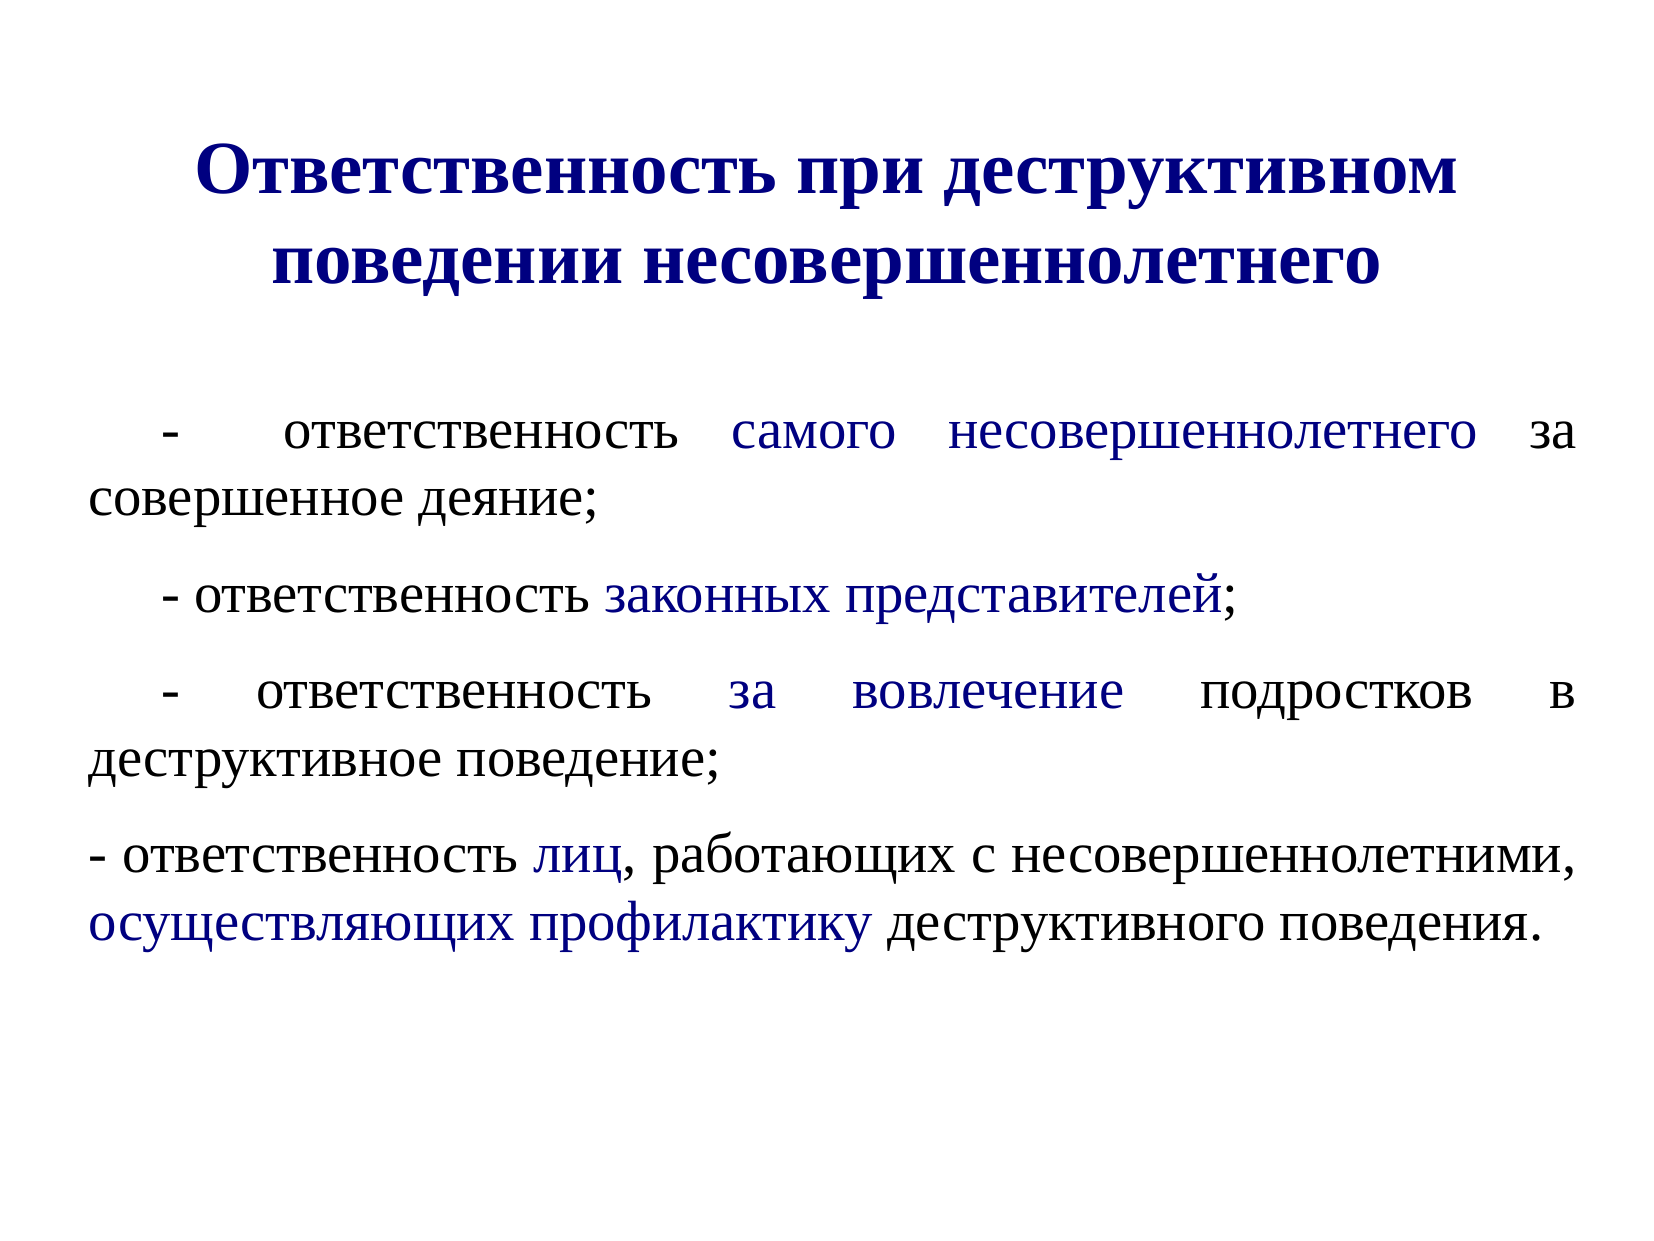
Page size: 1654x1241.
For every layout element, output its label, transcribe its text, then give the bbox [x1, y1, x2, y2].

title Ответственность при деструктивном поведении несовершеннолетнего [82, 28, 1571, 278]
list - ответственность самого несовершеннолетнего за совершенное деяние; - ответственность законных представителей; - ответственность за вовлечение подростков в деструктивное поведение; - ответственность лиц, работающих с несовершеннолетними, осуществляющих профилактику деструктивного поведения. [88, 295, 1577, 1015]
